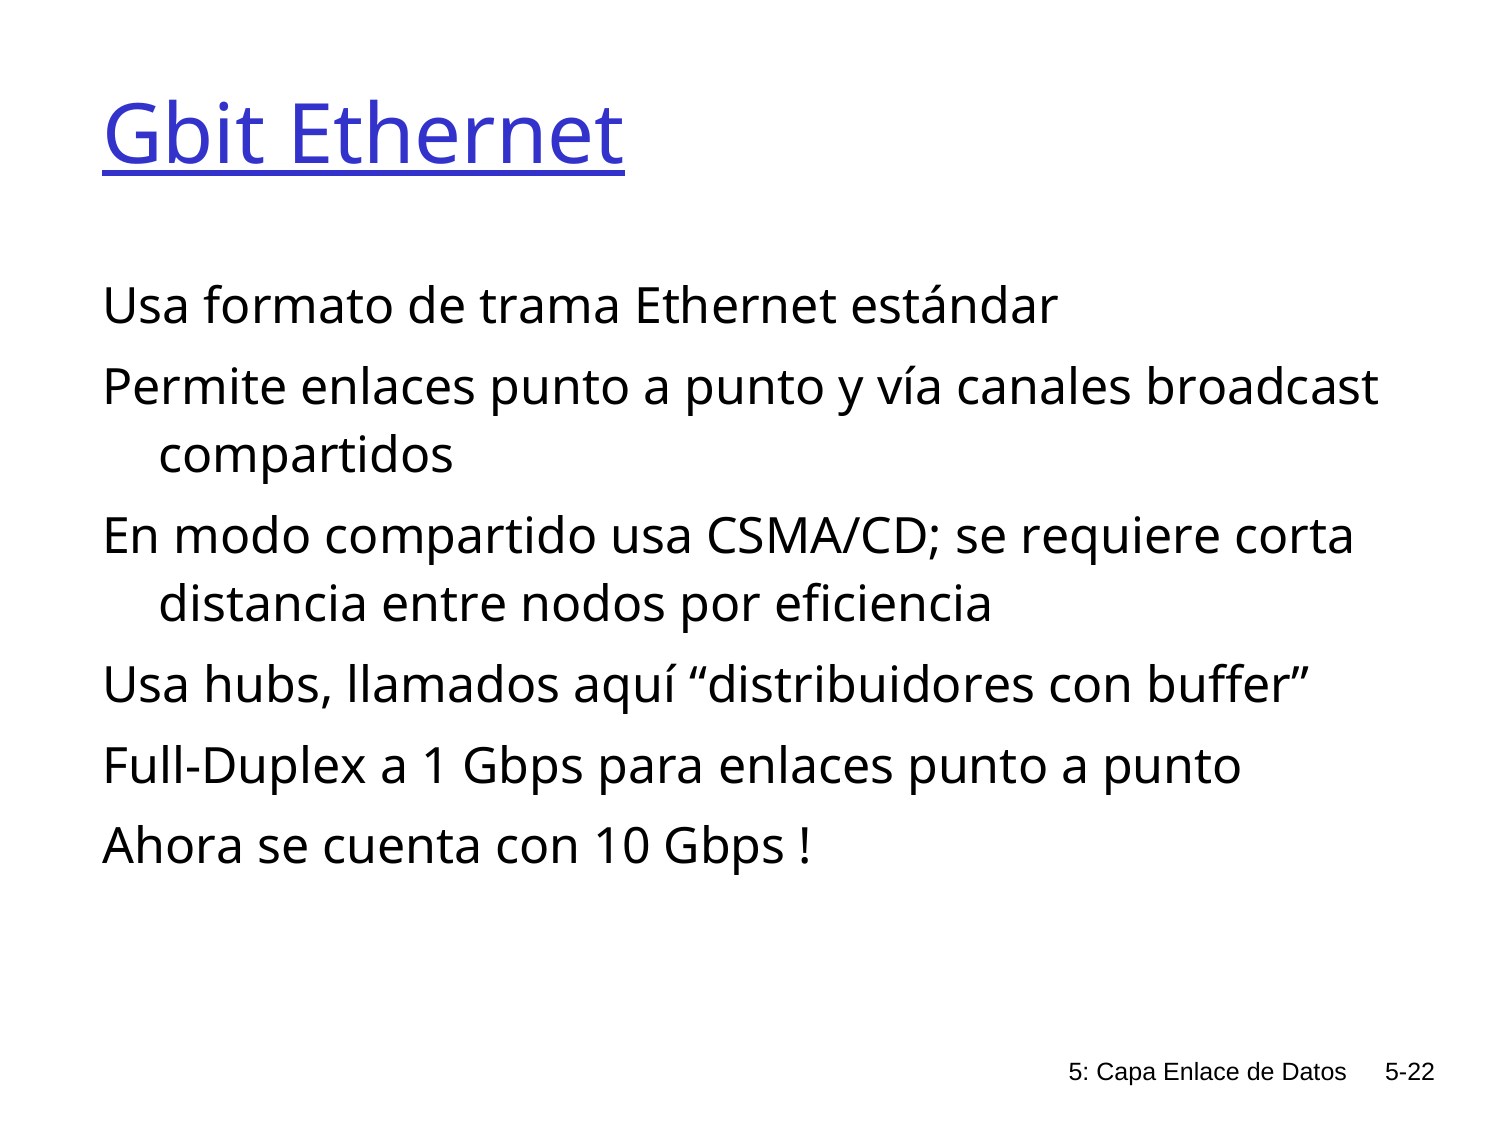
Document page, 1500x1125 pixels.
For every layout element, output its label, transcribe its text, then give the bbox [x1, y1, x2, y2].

list Usa formato de trama Ethernet estándar Permite enlaces punto a punto y vía canales broadcast compartidos En modo compartido usa CSMA/CD; se requiere corta distancia entre nodos por eficiencia Usa hubs, llamados aquí “distribuidores con buffer” Full-Duplex a 1 Gbps para enlaces punto a punto Ahora se cuenta con 10 Gbps ! [87, 262, 1438, 905]
title Gbit Ethernet [87, 37, 1363, 225]
